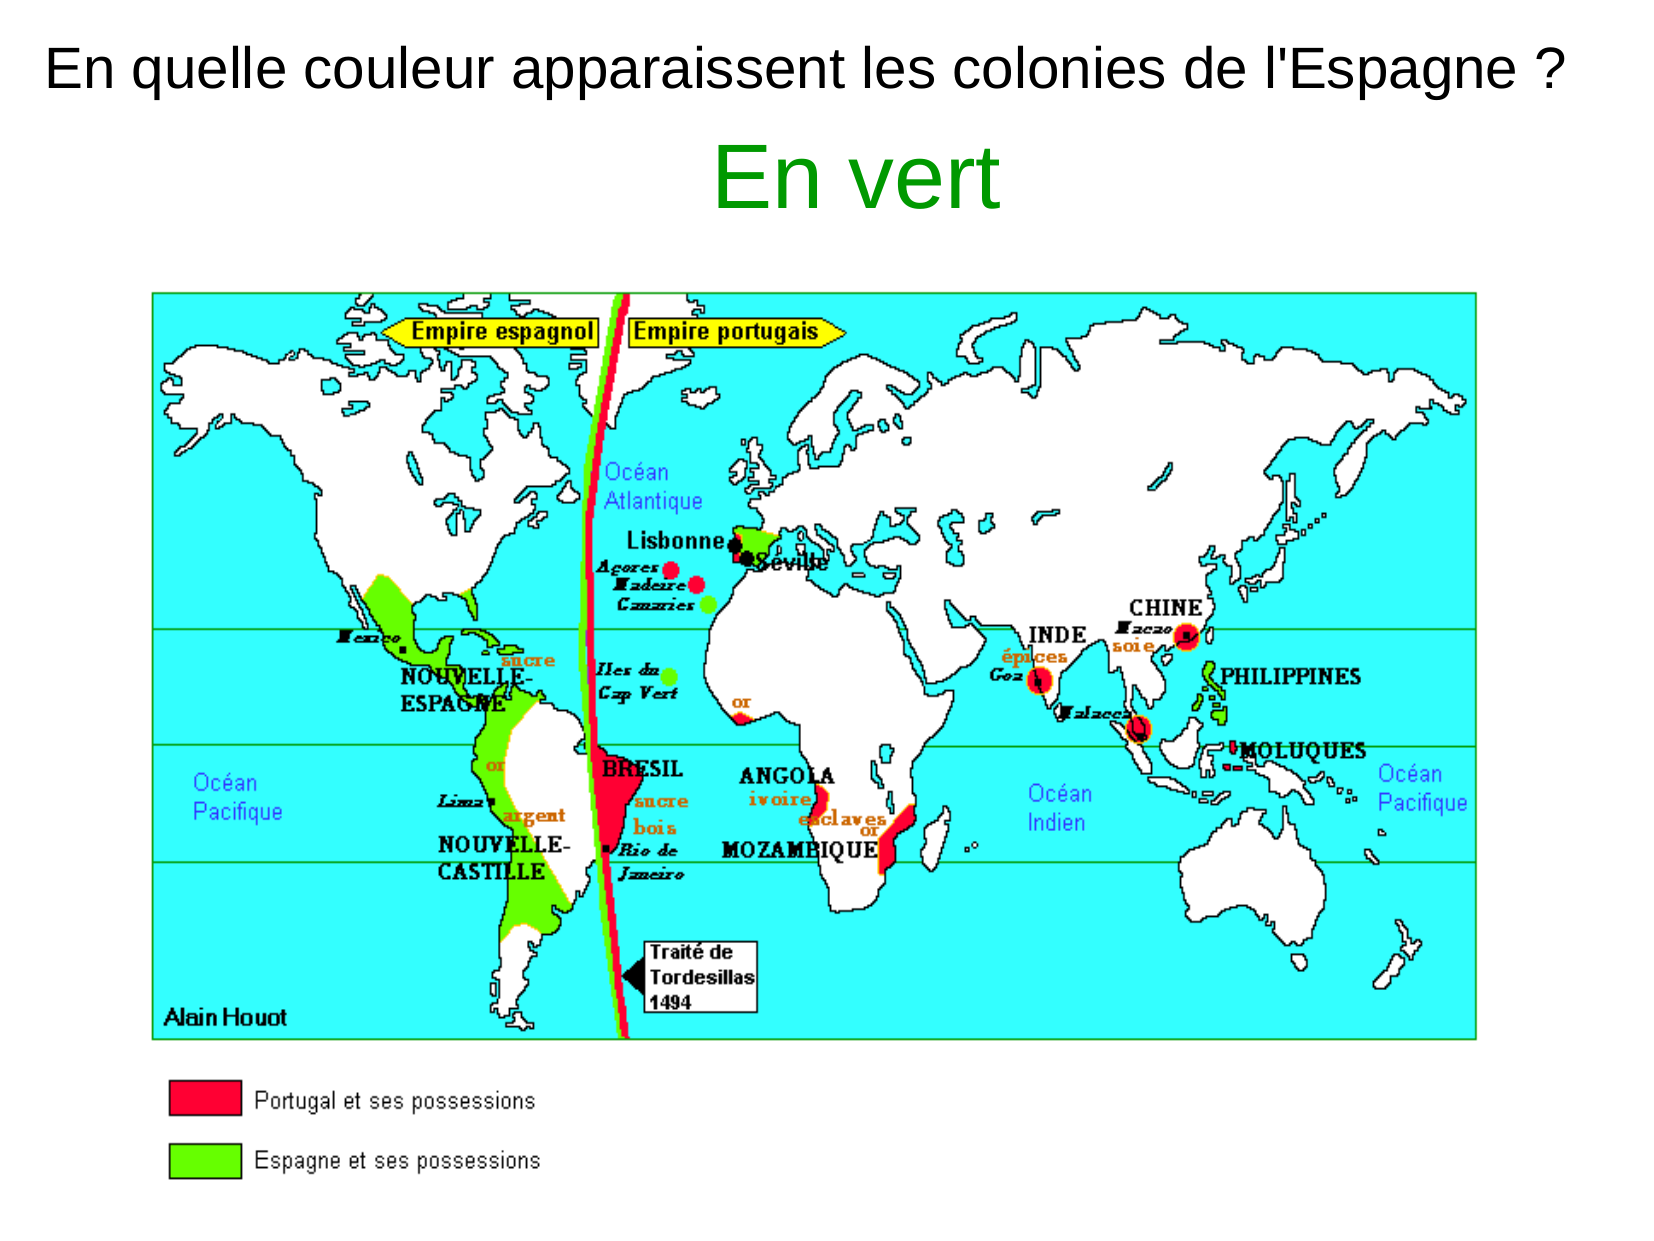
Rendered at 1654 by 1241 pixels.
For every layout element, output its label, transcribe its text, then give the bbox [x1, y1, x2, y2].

text_box En quelle couleur apparaissent les colonies de l'Espagne ? [29, 28, 1654, 109]
picture [147, 289, 1513, 1211]
text_box En vert [118, 118, 1595, 236]
